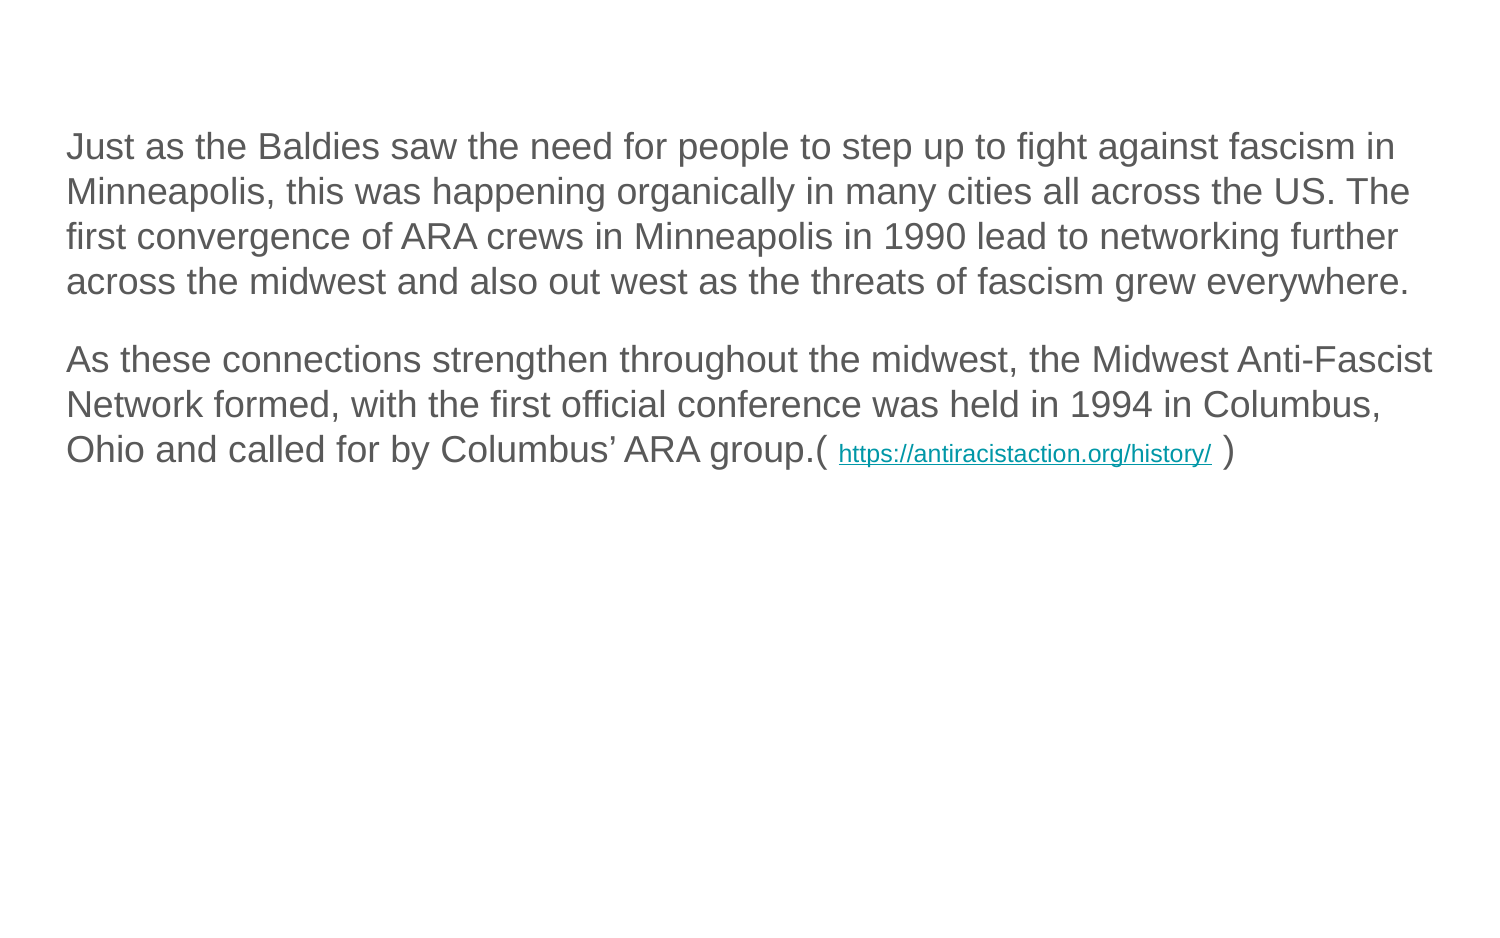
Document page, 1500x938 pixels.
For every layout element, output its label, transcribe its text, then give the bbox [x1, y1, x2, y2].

list Just as the Baldies saw the need for people to step up to fight against fascism in Minneapolis, this was happening organically in many cities all across the US. The first convergence of ARA crews in Minneapolis in 1990 lead to networking further across the midwest and also out west as the threats of fascism grew everywhere. As these connections strengthen throughout the midwest, the Midwest Anti-Fascist Network formed, with the first official conference was held in 1994 in Columbus, Ohio and called for by Columbus’ ARA group.( https://antiracistaction.org/history/ ) [51, 106, 1449, 938]
